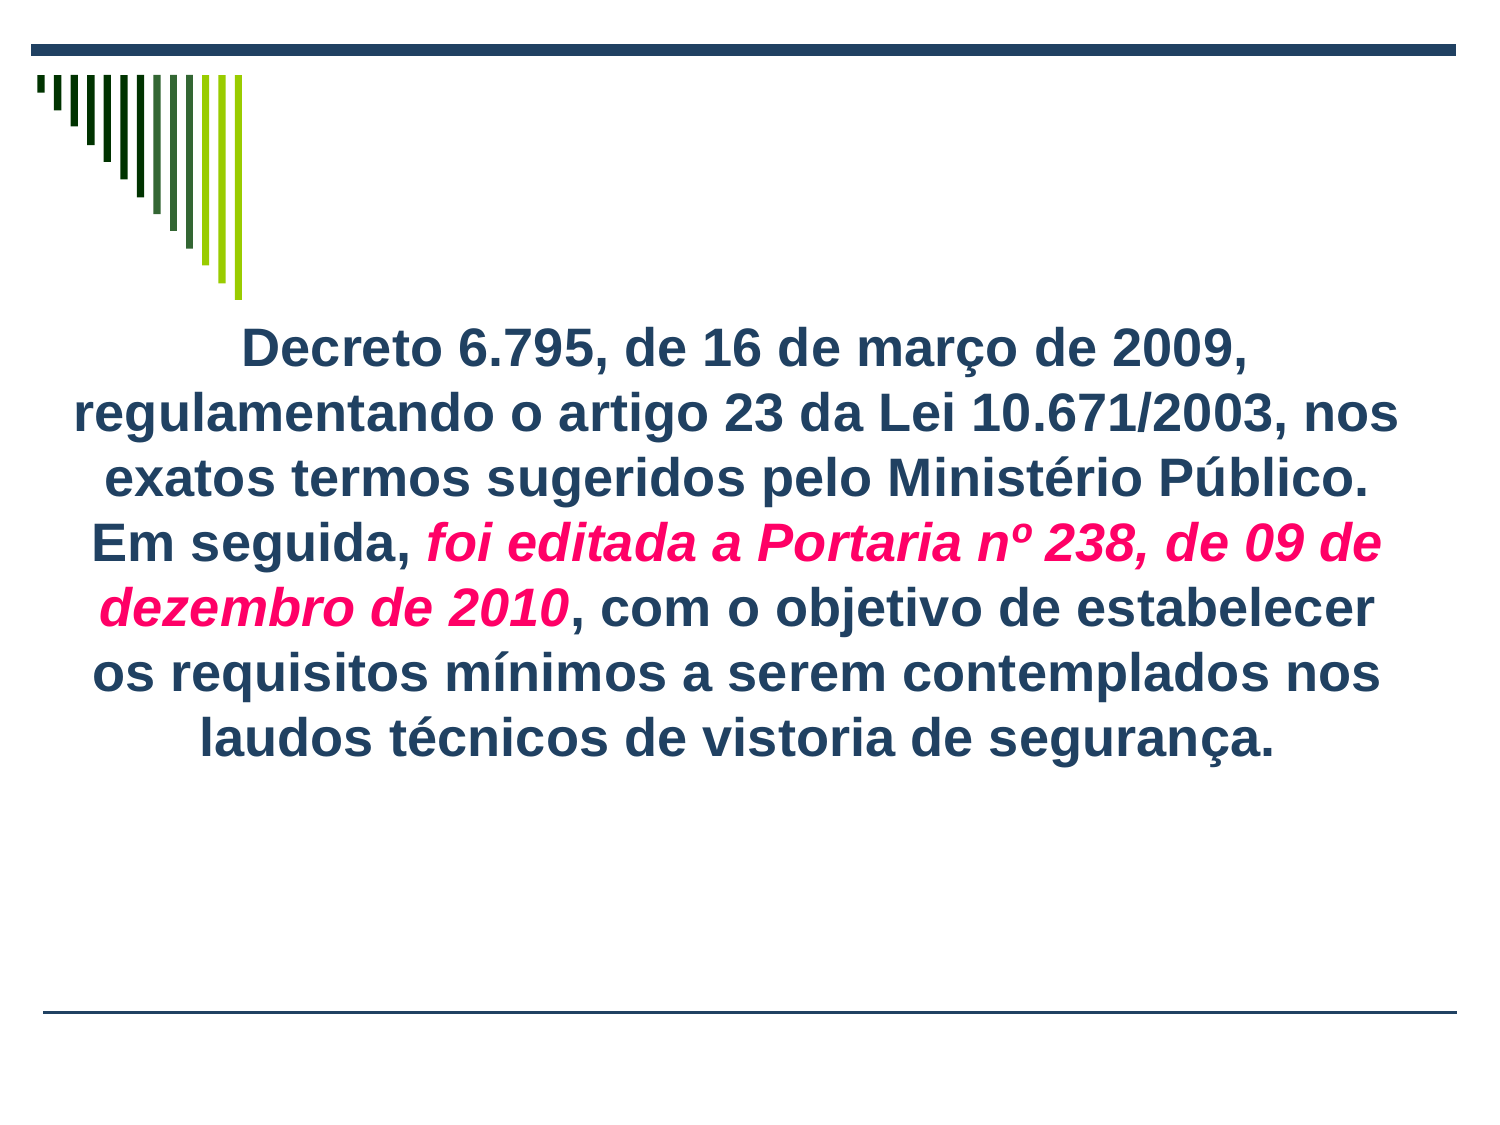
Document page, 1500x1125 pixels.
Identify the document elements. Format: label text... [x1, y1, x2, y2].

title Decreto 6.795, de 16 de março de 2009, regulamentando o artigo 23 da Lei 10.671/2003, nos exatos termos sugeridos pelo Ministério Público. Em seguida, foi editada a Portaria nº 238, de 09 de dezembro de 2010, com o objetivo de estabelecer os requisitos mínimos a serem contemplados nos laudos técnicos de vistoria de segurança. [59, 75, 1425, 1004]
